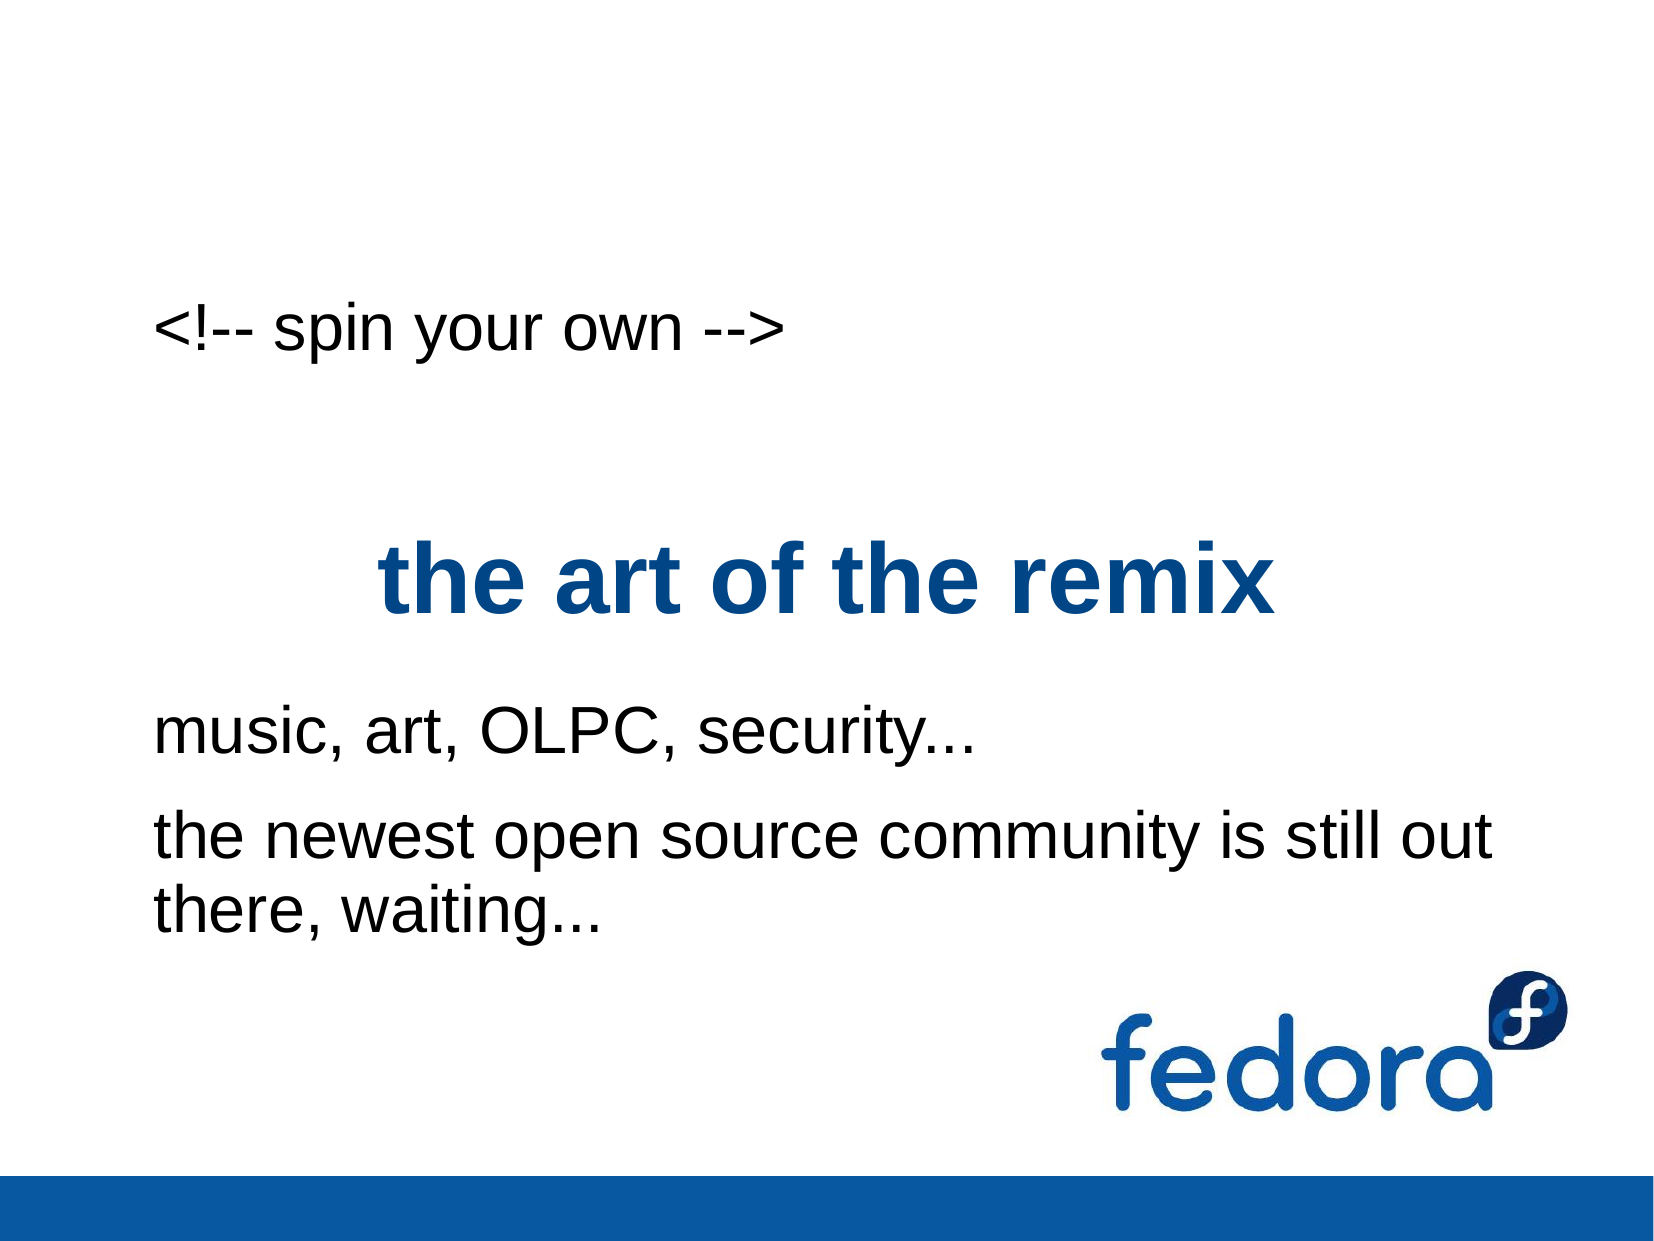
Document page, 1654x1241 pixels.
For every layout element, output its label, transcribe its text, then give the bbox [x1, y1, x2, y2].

picture [0, 1176, 1654, 1241]
picture [1087, 958, 1576, 1125]
title the art of the remix [82, 64, 1571, 1094]
